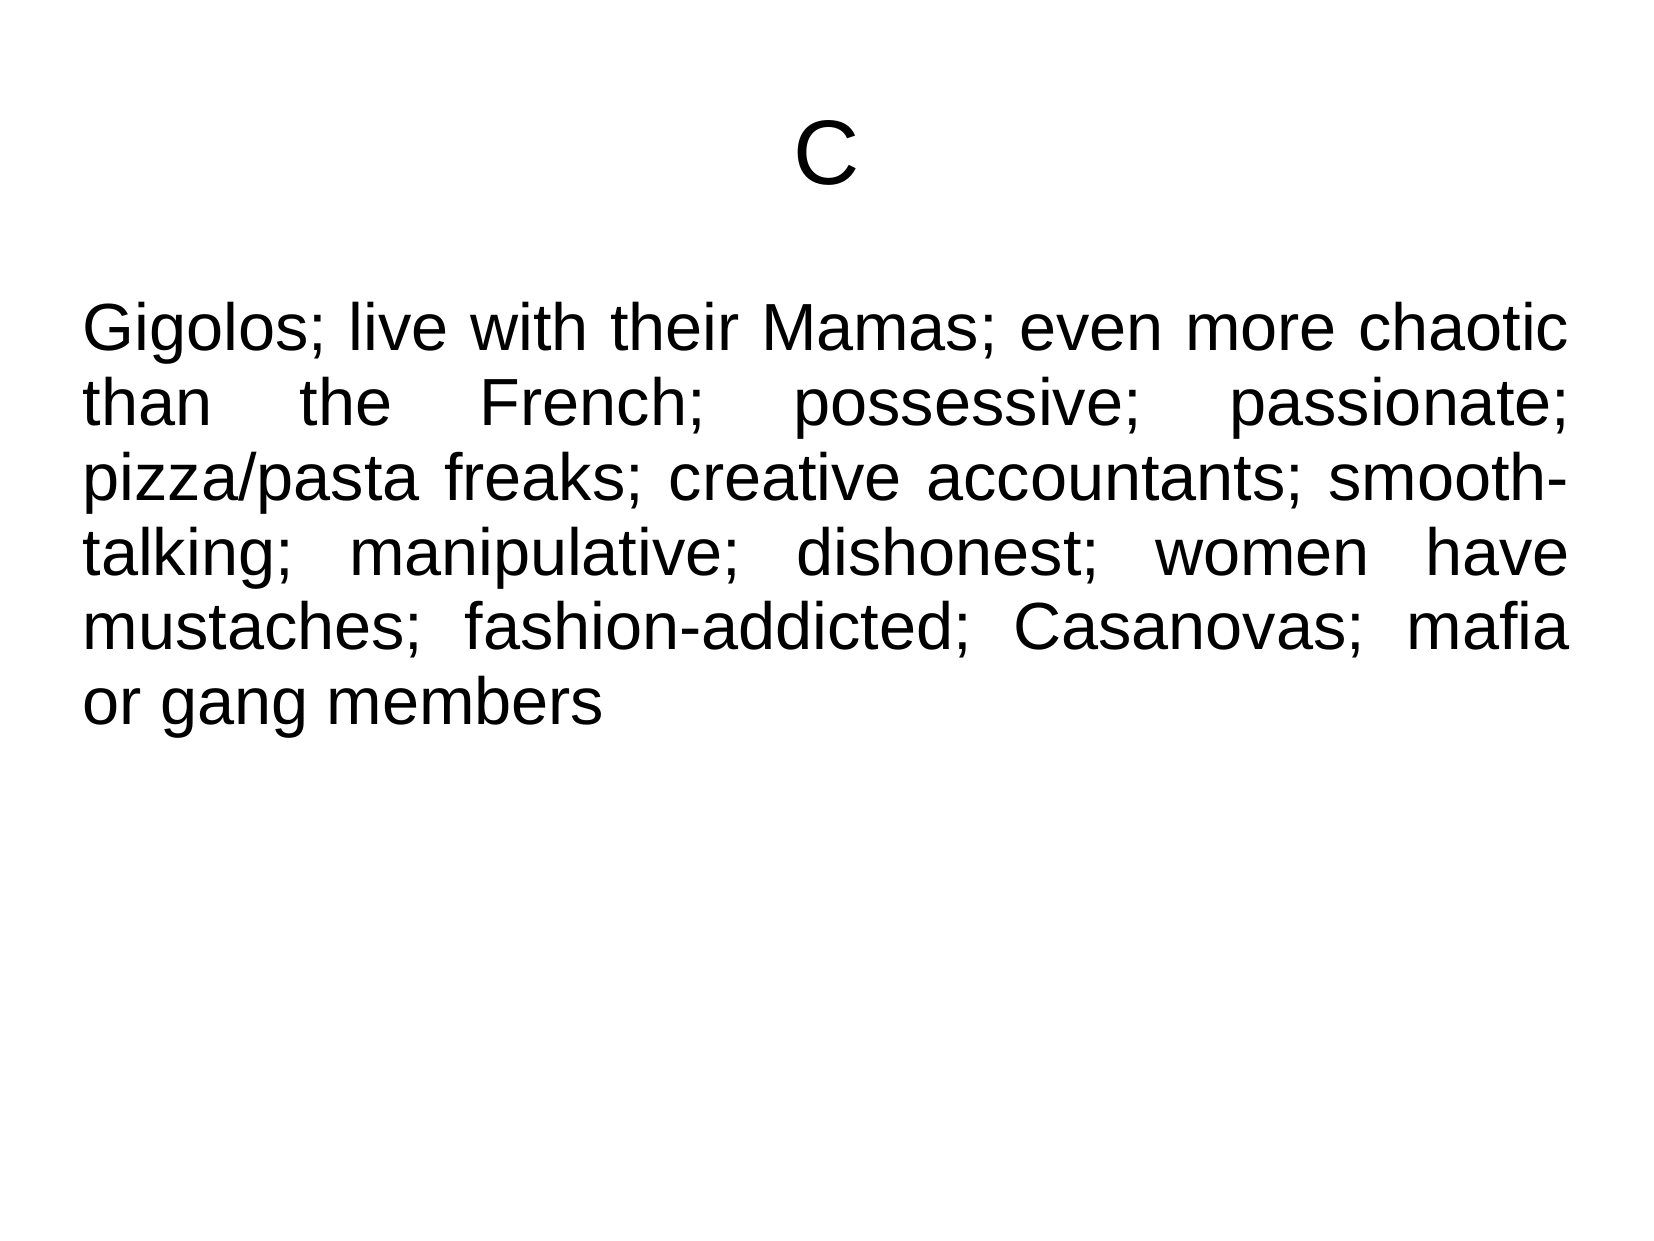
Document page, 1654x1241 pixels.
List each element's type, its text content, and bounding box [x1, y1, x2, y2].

list Gigolos; live with their Mamas; even more chaotic than the French; possessive; passionate; pizza/pasta freaks; creative accountants; smooth-talking; manipulative; dishonest; women have mustaches; fashion-addicted; Casanovas; mafia or gang members [82, 290, 1571, 1109]
title C [82, 49, 1571, 257]
